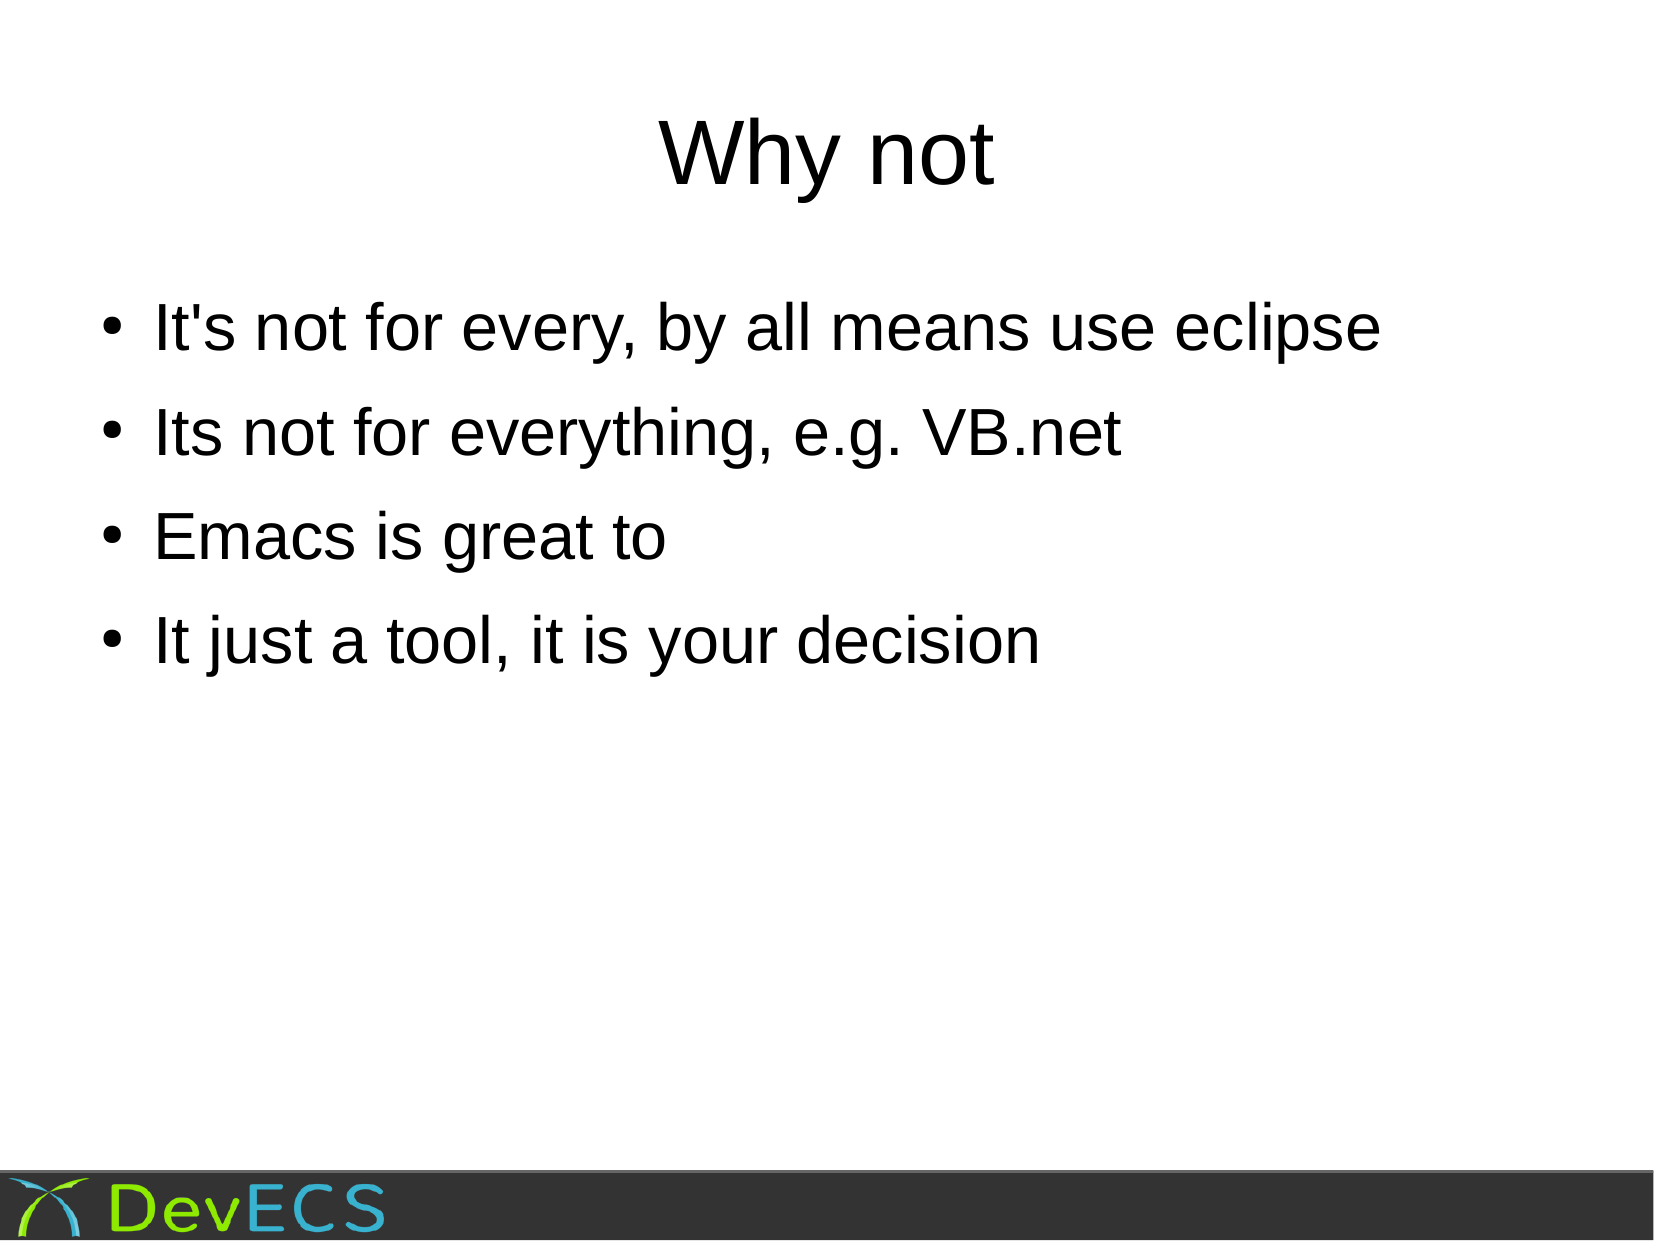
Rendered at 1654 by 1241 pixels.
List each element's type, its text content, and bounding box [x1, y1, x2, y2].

picture [8, 1178, 384, 1237]
list It's not for every, by all means use eclipse Its not for everything, e.g. VB.net Emacs is great to It just a tool, it is your decision [82, 290, 1571, 1109]
text_box [0, 1173, 1654, 1241]
title Why not [82, 56, 1571, 250]
